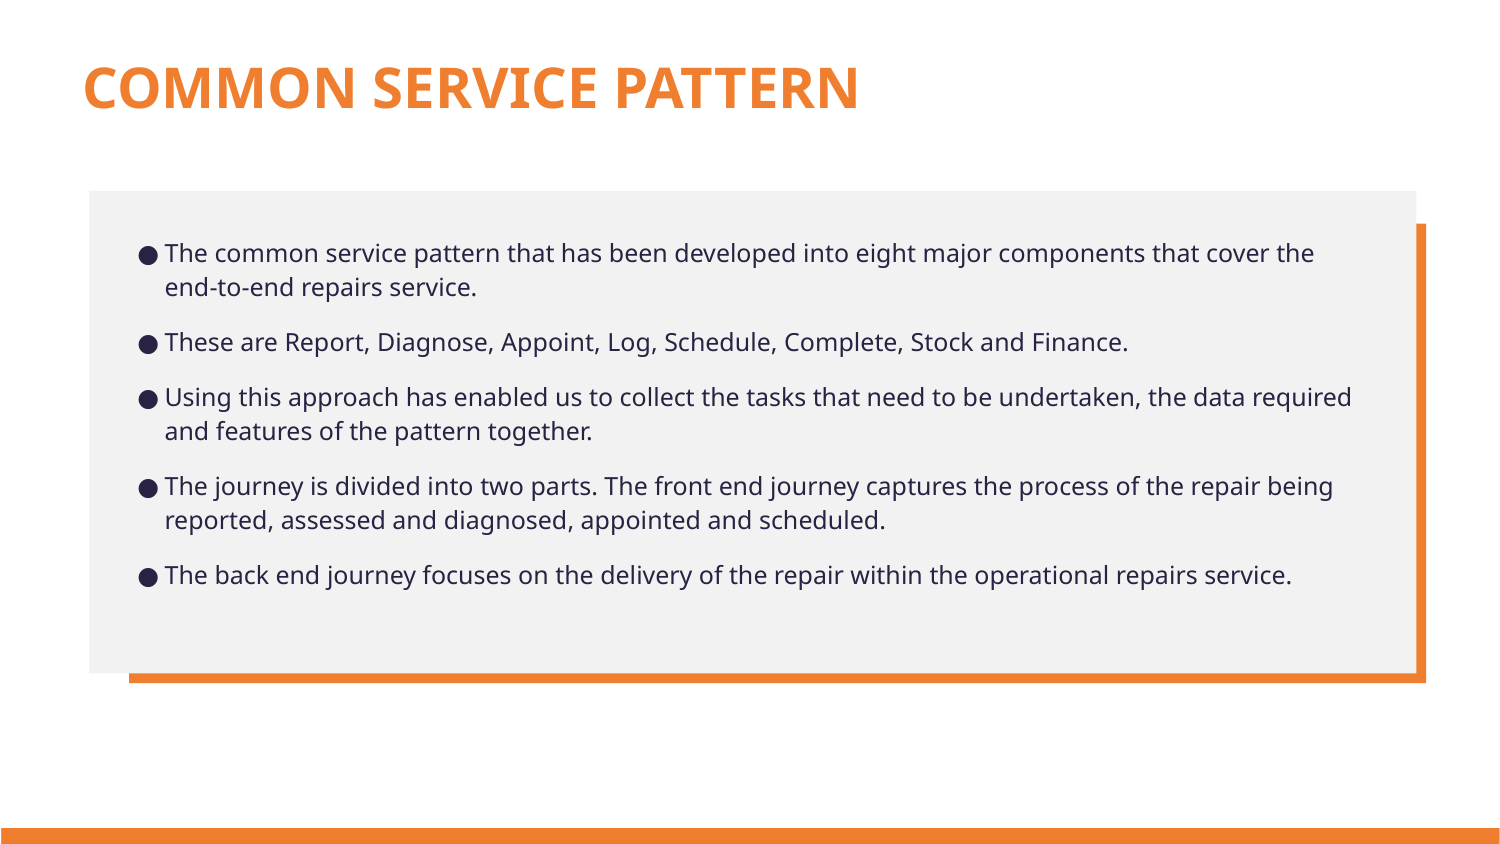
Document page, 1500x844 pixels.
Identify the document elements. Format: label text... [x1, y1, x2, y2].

text_box COMMON SERVICE PATTERN [71, 46, 1225, 135]
text_box [89, 190, 1427, 684]
text_box The common service pattern that has been developed into eight major components that cover the end-to-end repairs service. These are Report, Diagnose, Appoint, Log, Schedule, Complete, Stock and Finance. Using this approach has enabled us to collect the tasks that need to be undertaken, the data required and features of the pattern together. The journey is divided into two parts. The front end journey captures the process of the repair being reported, assessed and diagnosed, appointed and scheduled. The back end journey focuses on the delivery of the repair within the operational repairs service. [129, 227, 1374, 669]
picture [0, 828, 1500, 844]
